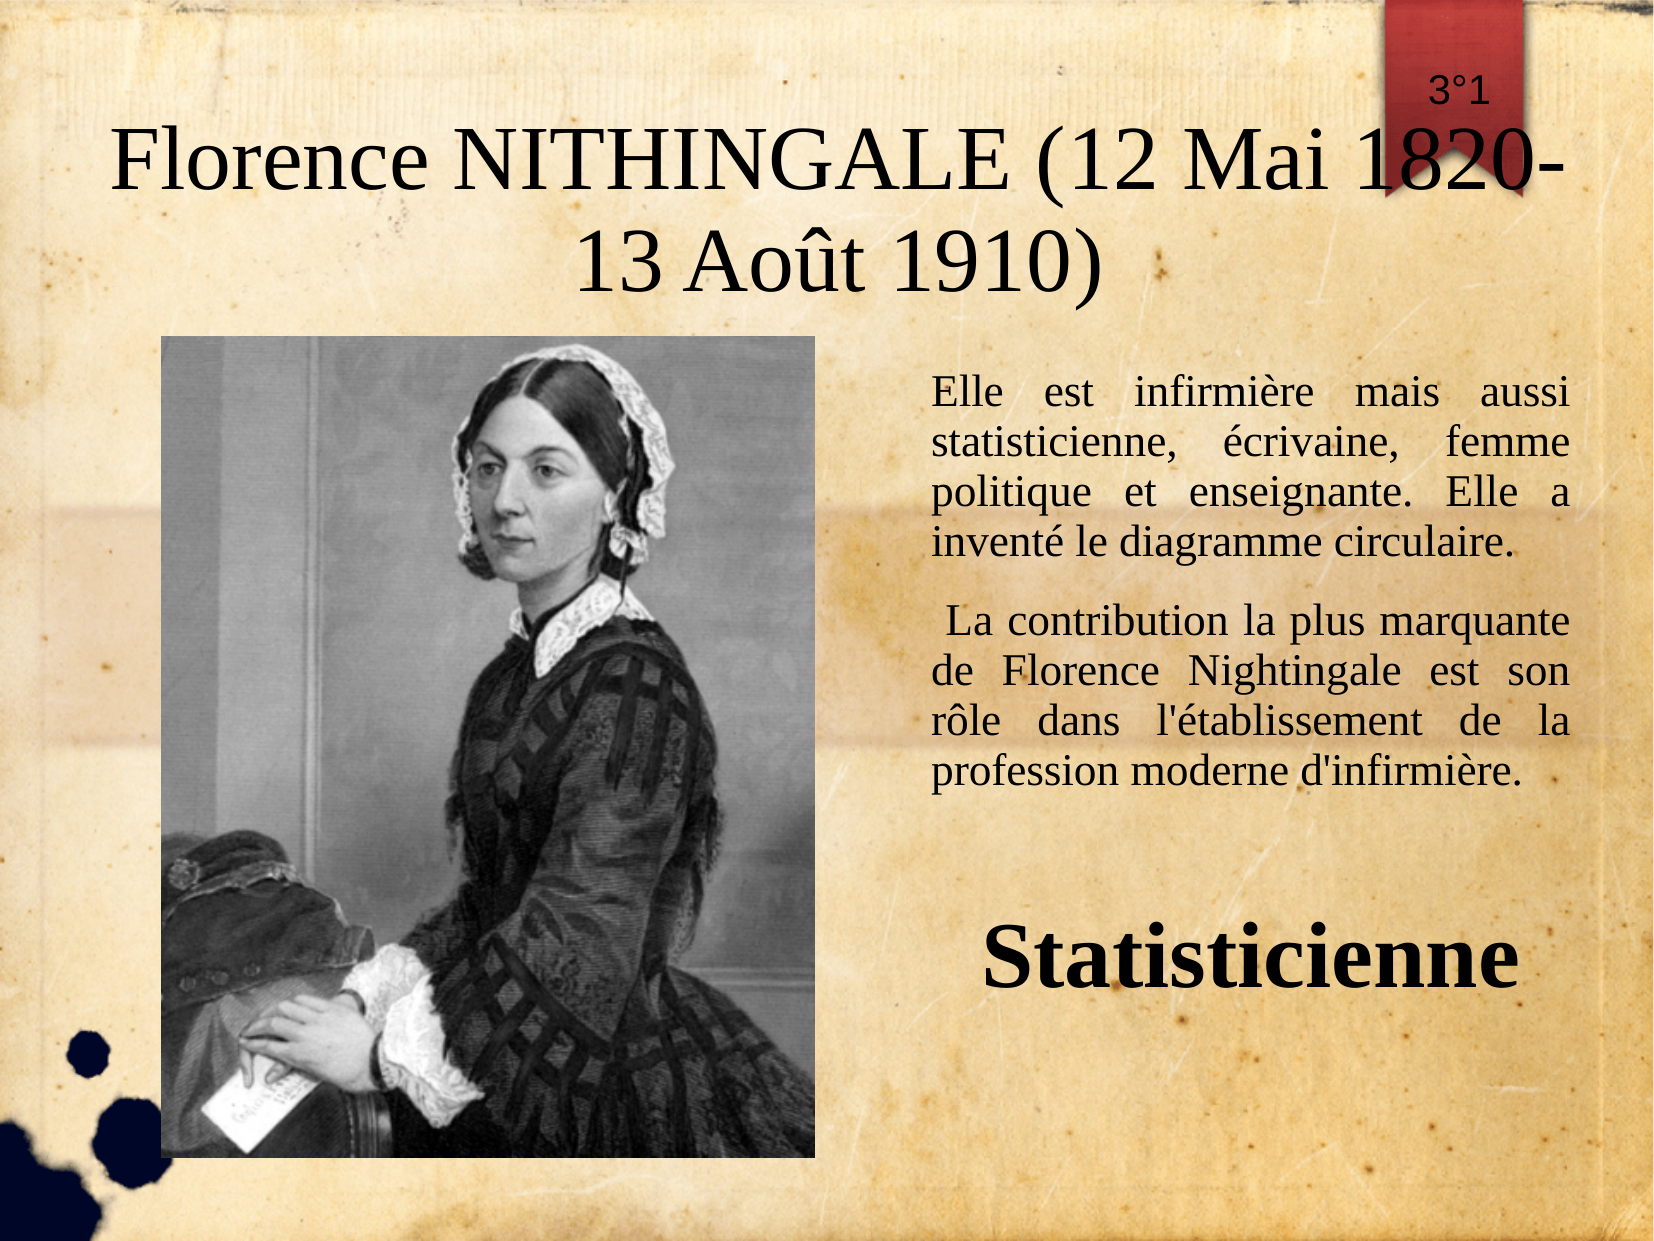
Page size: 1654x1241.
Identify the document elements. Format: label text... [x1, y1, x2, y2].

picture [0, 0, 1654, 1241]
text_box 3°1 [1370, 59, 1512, 121]
list Elle est infirmière mais aussi statisticienne, écrivaine, femme politique et enseignante. Elle a inventé le diagramme circulaire. La contribution la plus marquante de Florence Nightingale est son rôle dans l'établissement de la profession moderne d'infirmière. Statisticienne [860, 366, 1571, 1217]
list [874, 354, 1585, 686]
title Florence NITHINGALE (12 Mai 1820-13 Août 1910) [94, 106, 1583, 314]
